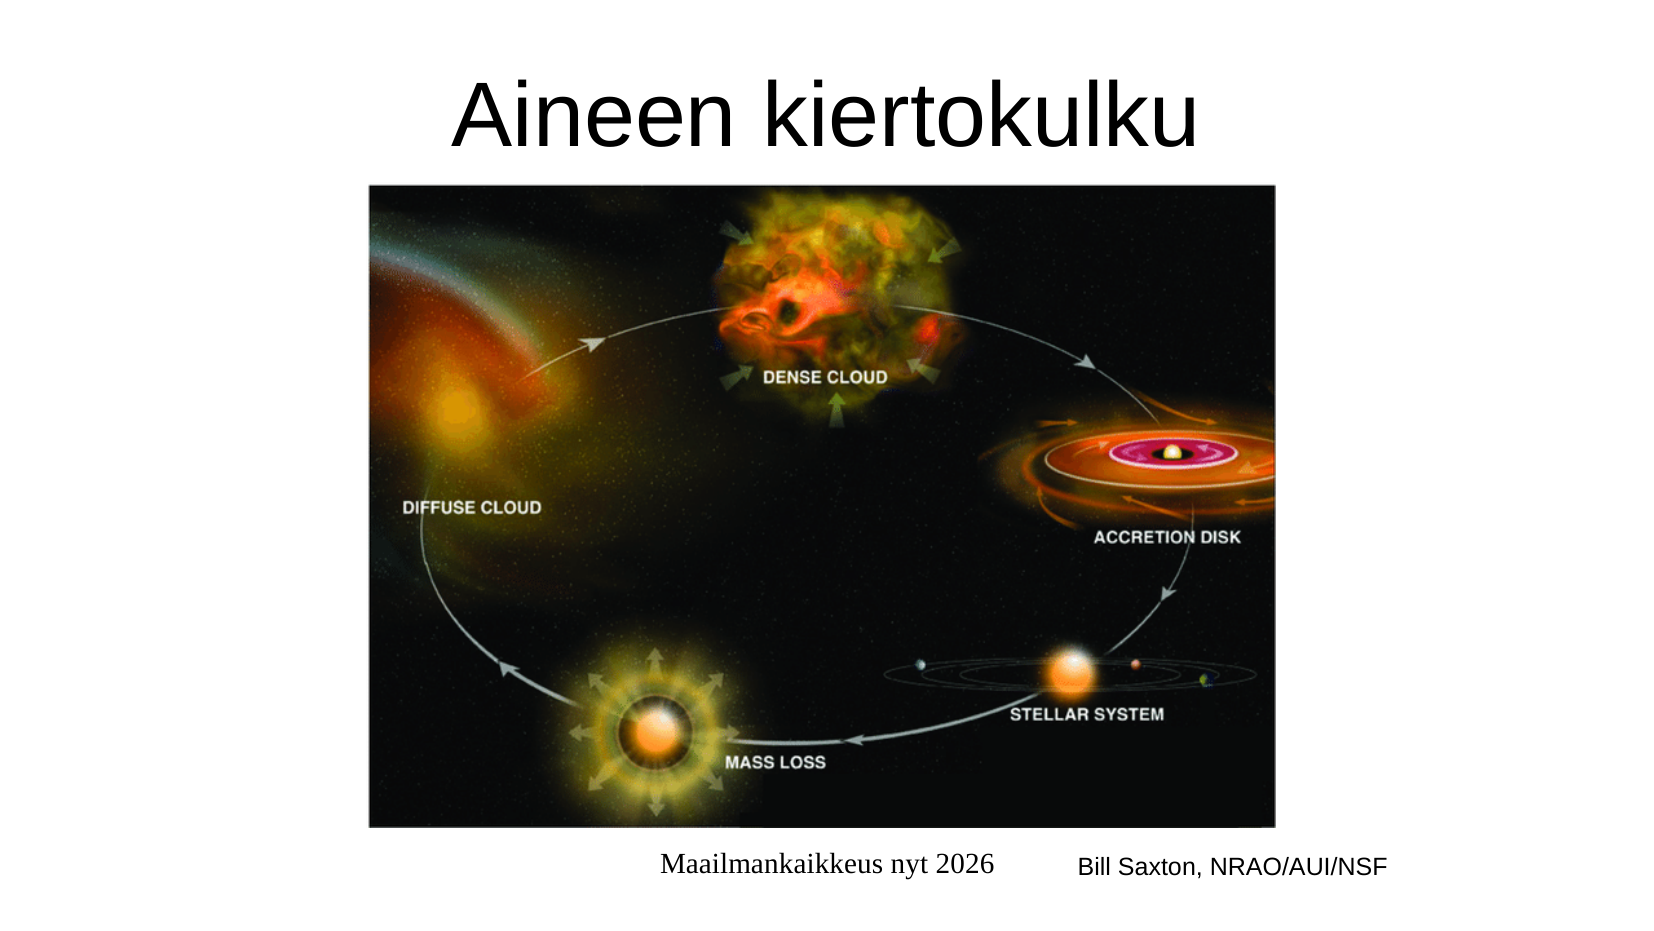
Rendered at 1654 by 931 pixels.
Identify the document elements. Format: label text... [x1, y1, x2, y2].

text_box Bill Saxton, NRAO/AUI/NSF [1062, 844, 1404, 888]
picture [366, 182, 1276, 829]
title Aineen kiertokulku [82, 37, 1571, 193]
